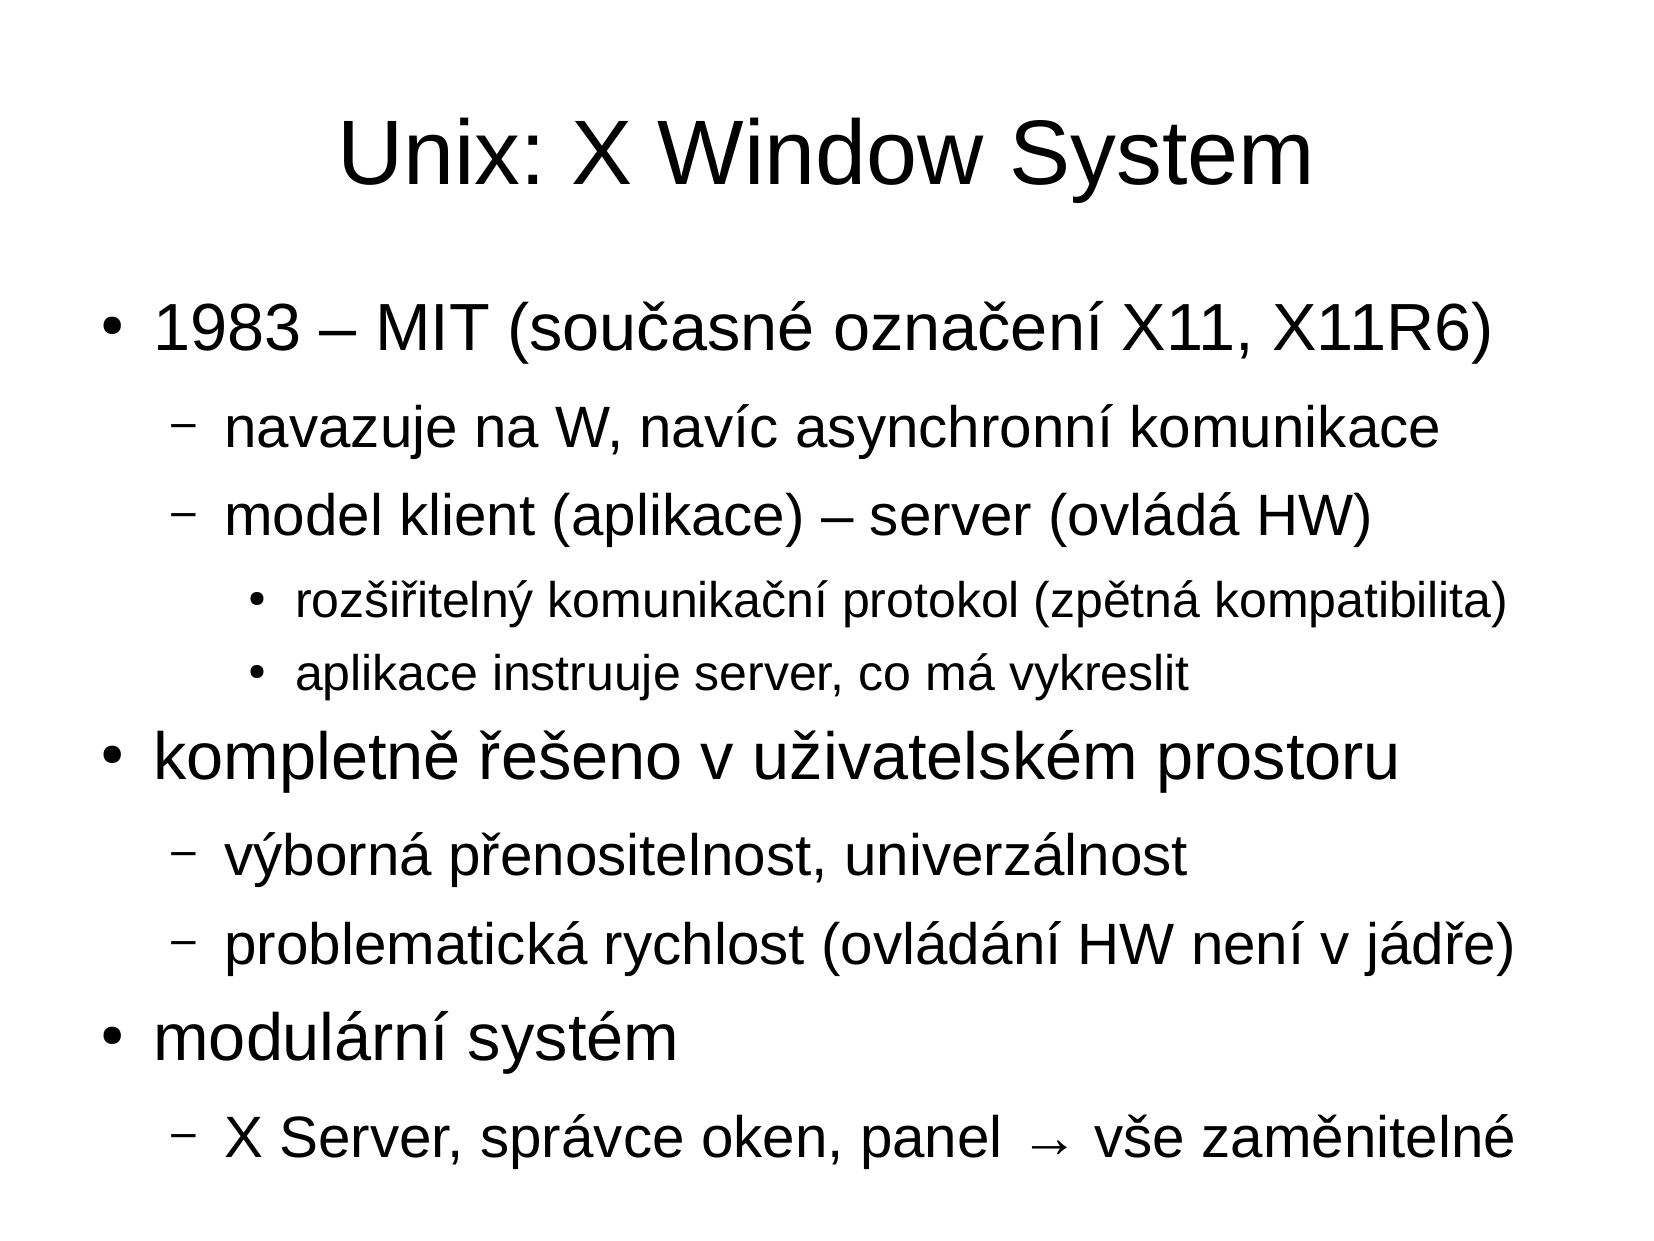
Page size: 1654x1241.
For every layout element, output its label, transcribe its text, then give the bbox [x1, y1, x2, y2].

title Unix: X Window System [82, 56, 1571, 250]
list 1983 – MIT (současné označení X11, X11R6) navazuje na W, navíc asynchronní komunikace model klient (aplikace) – server (ovládá HW) rozšiřitelný komunikační protokol (zpětná kompatibilita) aplikace instruuje server, co má vykreslit kompletně řešeno v uživatelském prostoru výborná přenositelnost, univerzálnost problematická rychlost (ovládání HW není v jádře) modulární systém X Server, správce oken, panel → vše zaměnitelné [82, 290, 1571, 1170]
